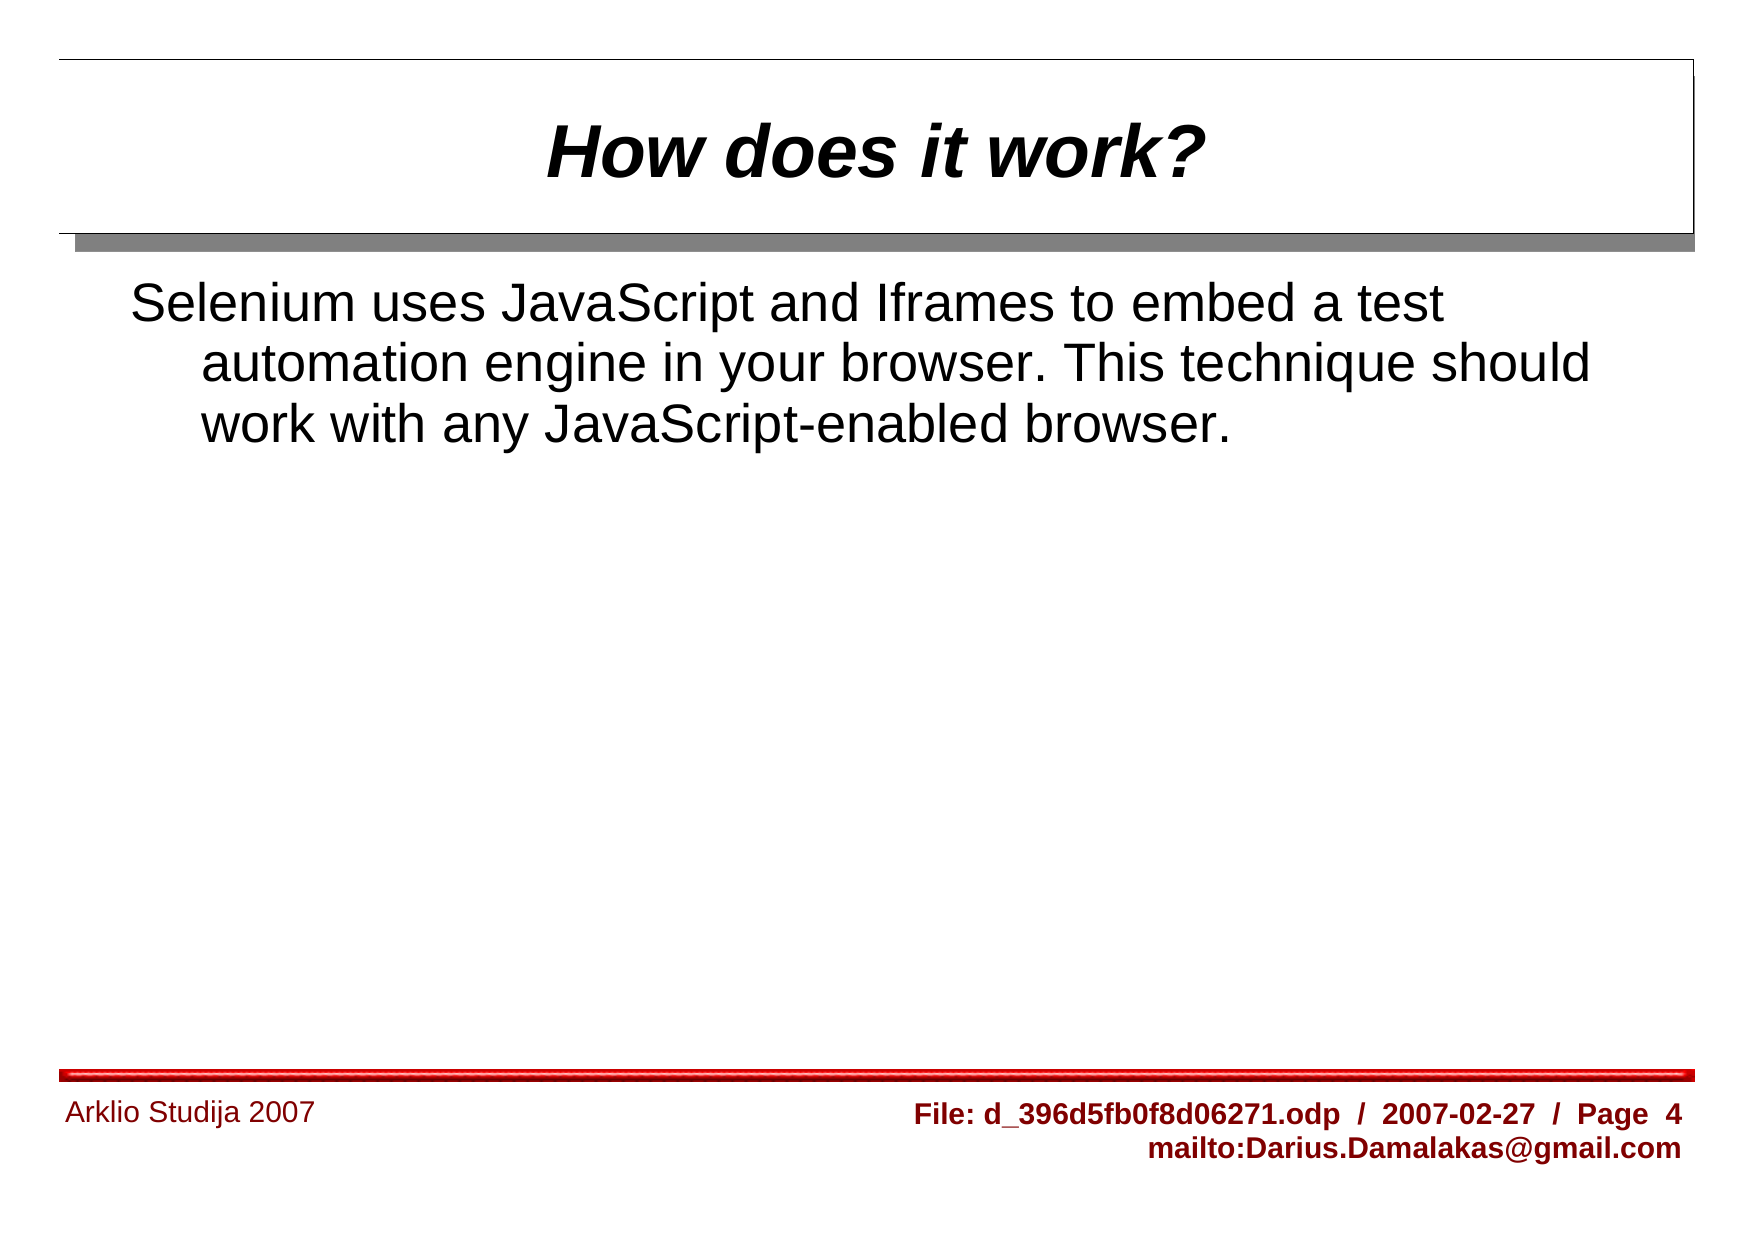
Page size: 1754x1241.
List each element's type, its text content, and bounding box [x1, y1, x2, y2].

title How does it work? [59, 59, 1695, 244]
picture [59, 1069, 1695, 1082]
list Selenium uses JavaScript and Iframes to embed a test automation engine in your browser. This technique should work with any JavaScript-enabled browser. [71, 272, 1695, 510]
